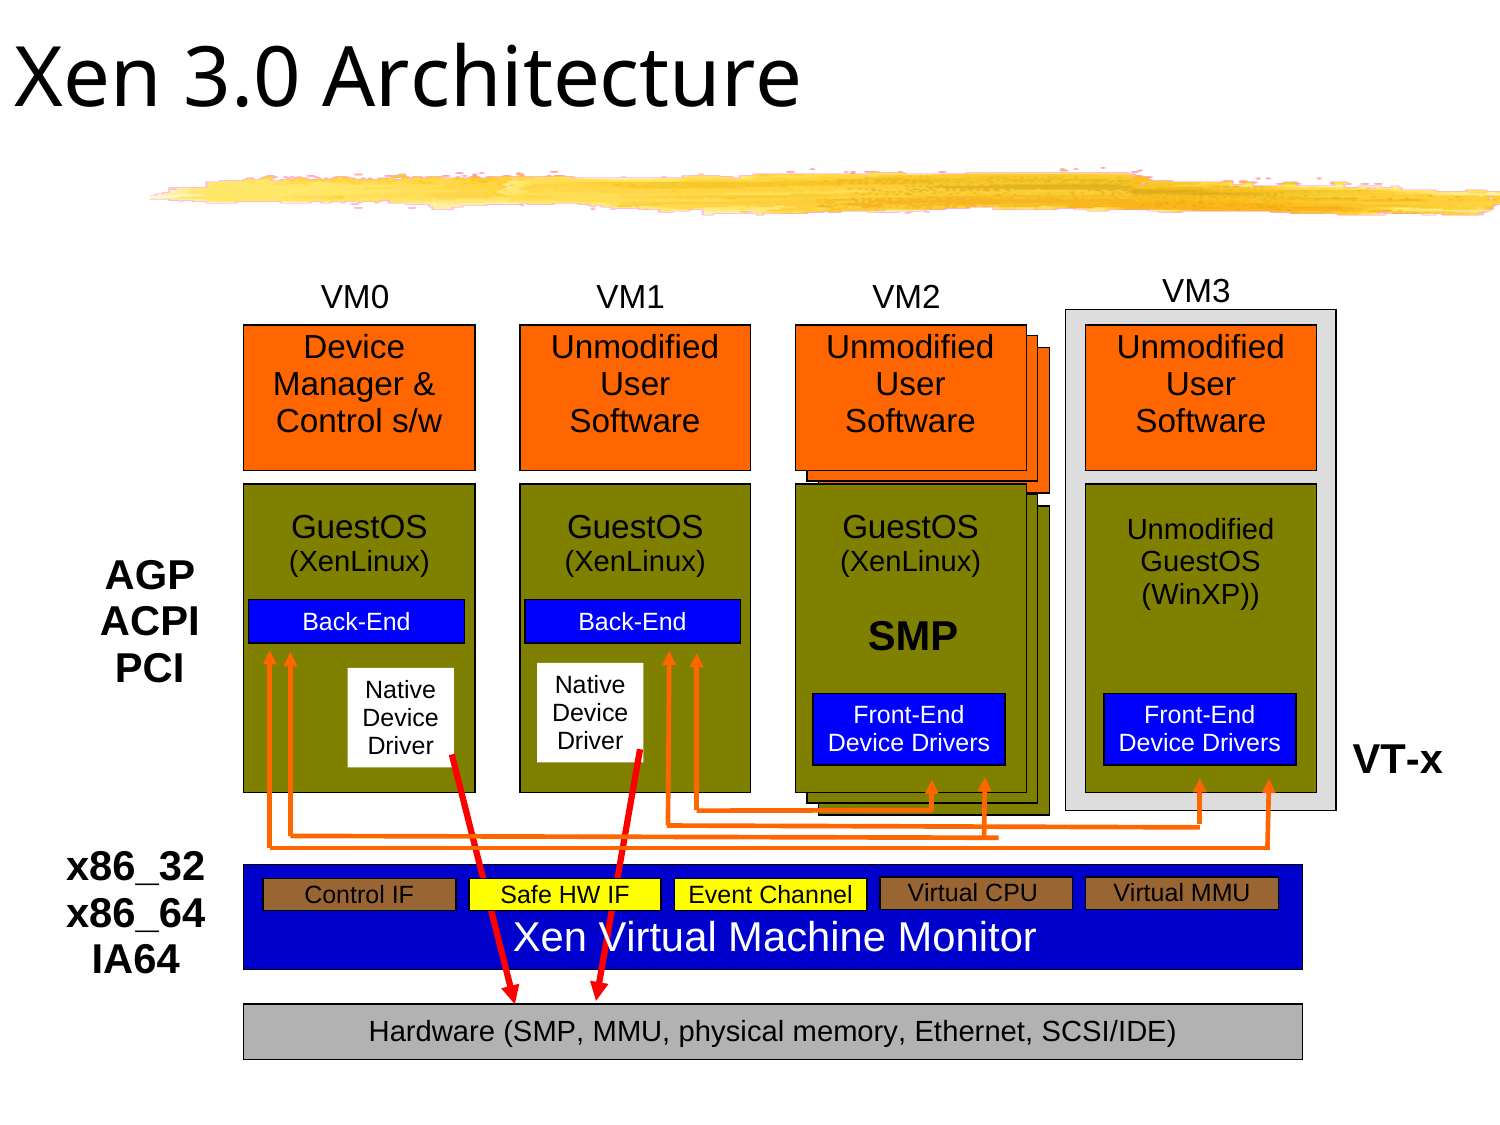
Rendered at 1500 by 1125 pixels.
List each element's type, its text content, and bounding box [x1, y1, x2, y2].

text_box [519, 324, 751, 471]
text_box Front-End Device Drivers [813, 693, 1006, 765]
text_box Native Device Driver [537, 662, 644, 763]
text_box VM0 [305, 271, 405, 324]
text_box Xen Virtual Machine Monitor [498, 906, 1052, 969]
text_box [519, 483, 751, 793]
text_box Control IF [262, 878, 456, 911]
text_box VT-x [1338, 728, 1459, 791]
text_box [243, 324, 475, 471]
text_box Unmodified User Software [535, 321, 735, 448]
text_box Front-End Device Drivers [1103, 693, 1297, 765]
text_box [605, 864, 1303, 970]
text_box GuestOS (XenLinux) [273, 500, 445, 586]
text_box [1065, 309, 1336, 811]
text_box GuestOS (XenLinux) [549, 500, 722, 586]
text_box [243, 1003, 1303, 1060]
text_box VM3 [1147, 264, 1246, 317]
text_box Event Channel [674, 878, 868, 906]
text_box Safe HW IF [469, 878, 662, 911]
text_box VM1 [581, 271, 680, 324]
text_box Hardware (SMP, MMU, physical memory, Ethernet, SCSI/IDE) [248, 1015, 1298, 1048]
text_box AGP ACPI PCI [85, 543, 215, 699]
title Xen 3.0 Architecture [0, 0, 1500, 134]
text_box Virtual CPU [880, 877, 1073, 910]
text_box [483, 864, 616, 878]
text_box Unmodified User Software [1101, 321, 1301, 448]
text_box VM2 [857, 271, 956, 324]
text_box Back-End [248, 599, 465, 644]
text_box [243, 483, 475, 793]
picture [150, 162, 1500, 226]
text_box Unmodified User Software [811, 321, 1010, 448]
text_box [243, 864, 502, 970]
text_box x86_32 x86_64 IA64 [51, 835, 221, 991]
text_box SMP [853, 605, 974, 668]
text_box Back-End [524, 599, 741, 644]
text_box Native Device Driver [347, 667, 454, 768]
text_box Unmodified GuestOS (WinXP)) [1112, 504, 1290, 619]
text_box [795, 324, 1050, 815]
text_box GuestOS (XenLinux) [825, 500, 997, 586]
text_box Device Manager & Control s/w [258, 321, 460, 448]
text_box Virtual MMU [1085, 877, 1279, 910]
